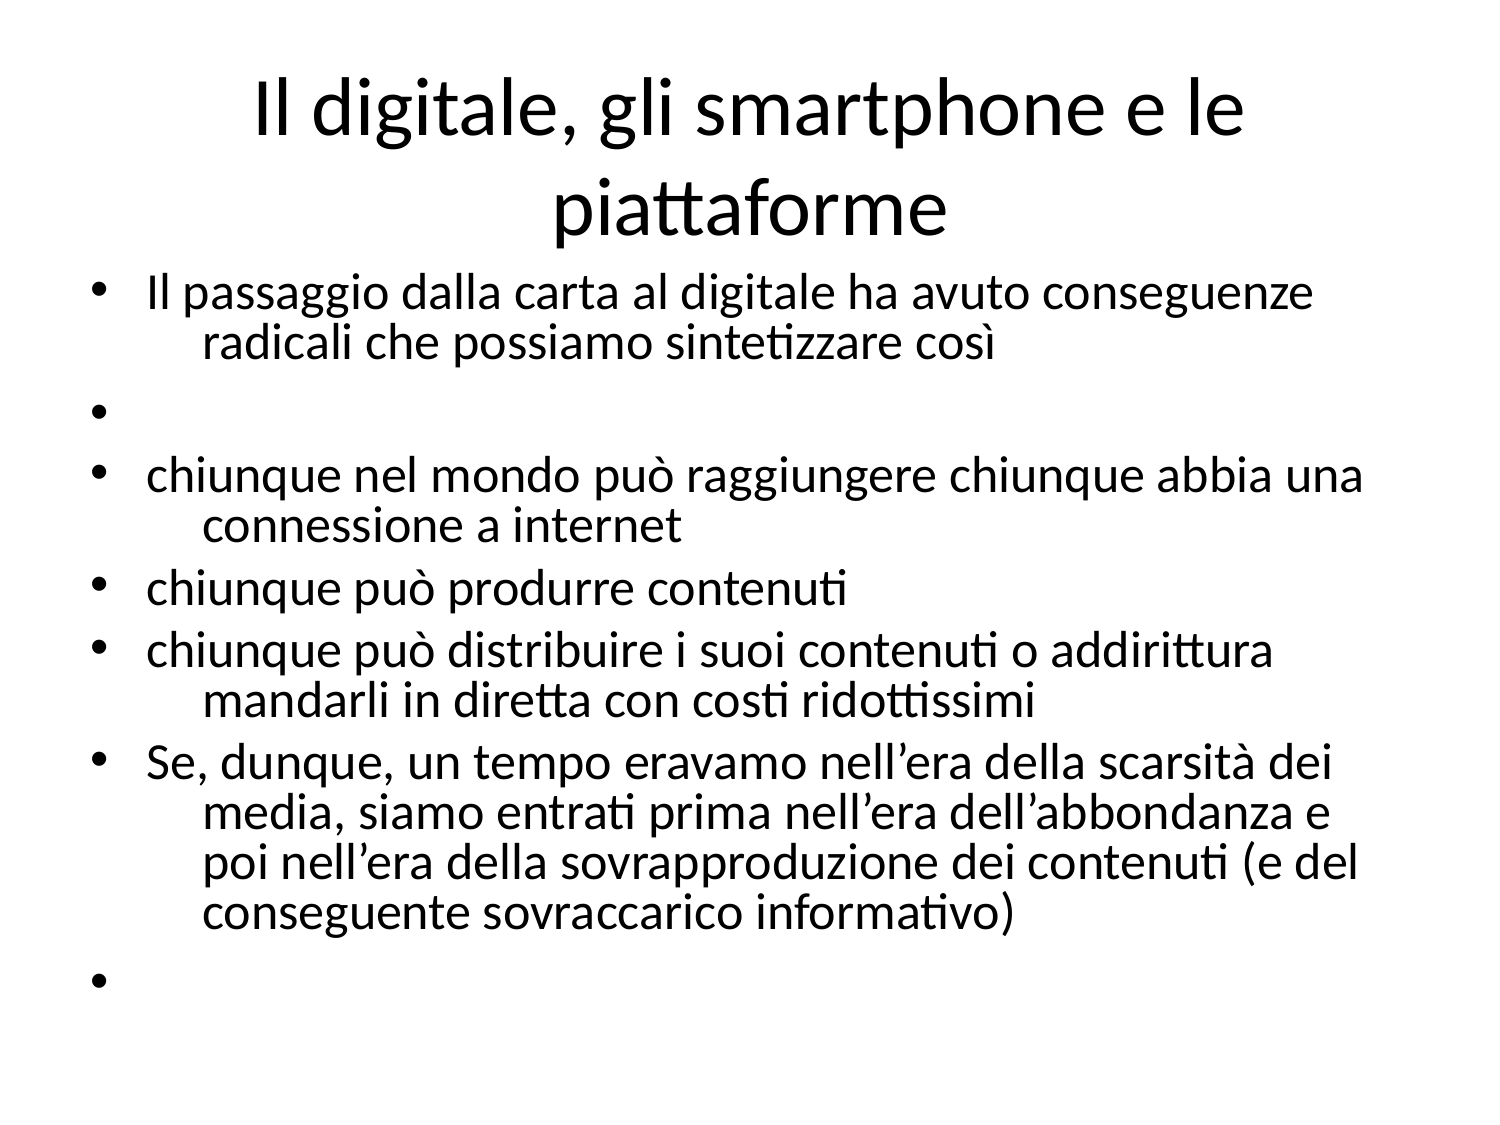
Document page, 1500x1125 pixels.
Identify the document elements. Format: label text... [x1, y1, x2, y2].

list Il passaggio dalla carta al digitale ha avuto conseguenze radicali che possiamo sintetizzare così chiunque nel mondo può raggiungere chiunque abbia una connessione a internet chiunque può produrre contenuti chiunque può distribuire i suoi contenuti o addirittura mandarli in diretta con costi ridottissimi Se, dunque, un tempo eravamo nell’era della scarsità dei media, siamo entrati prima nell’era dell’abbondanza e poi nell’era della sovrapproduzione dei contenuti (e del conseguente sovraccarico informativo) [75, 262, 1426, 1005]
title Il digitale, gli smartphone e le piattaforme [75, 45, 1426, 233]
